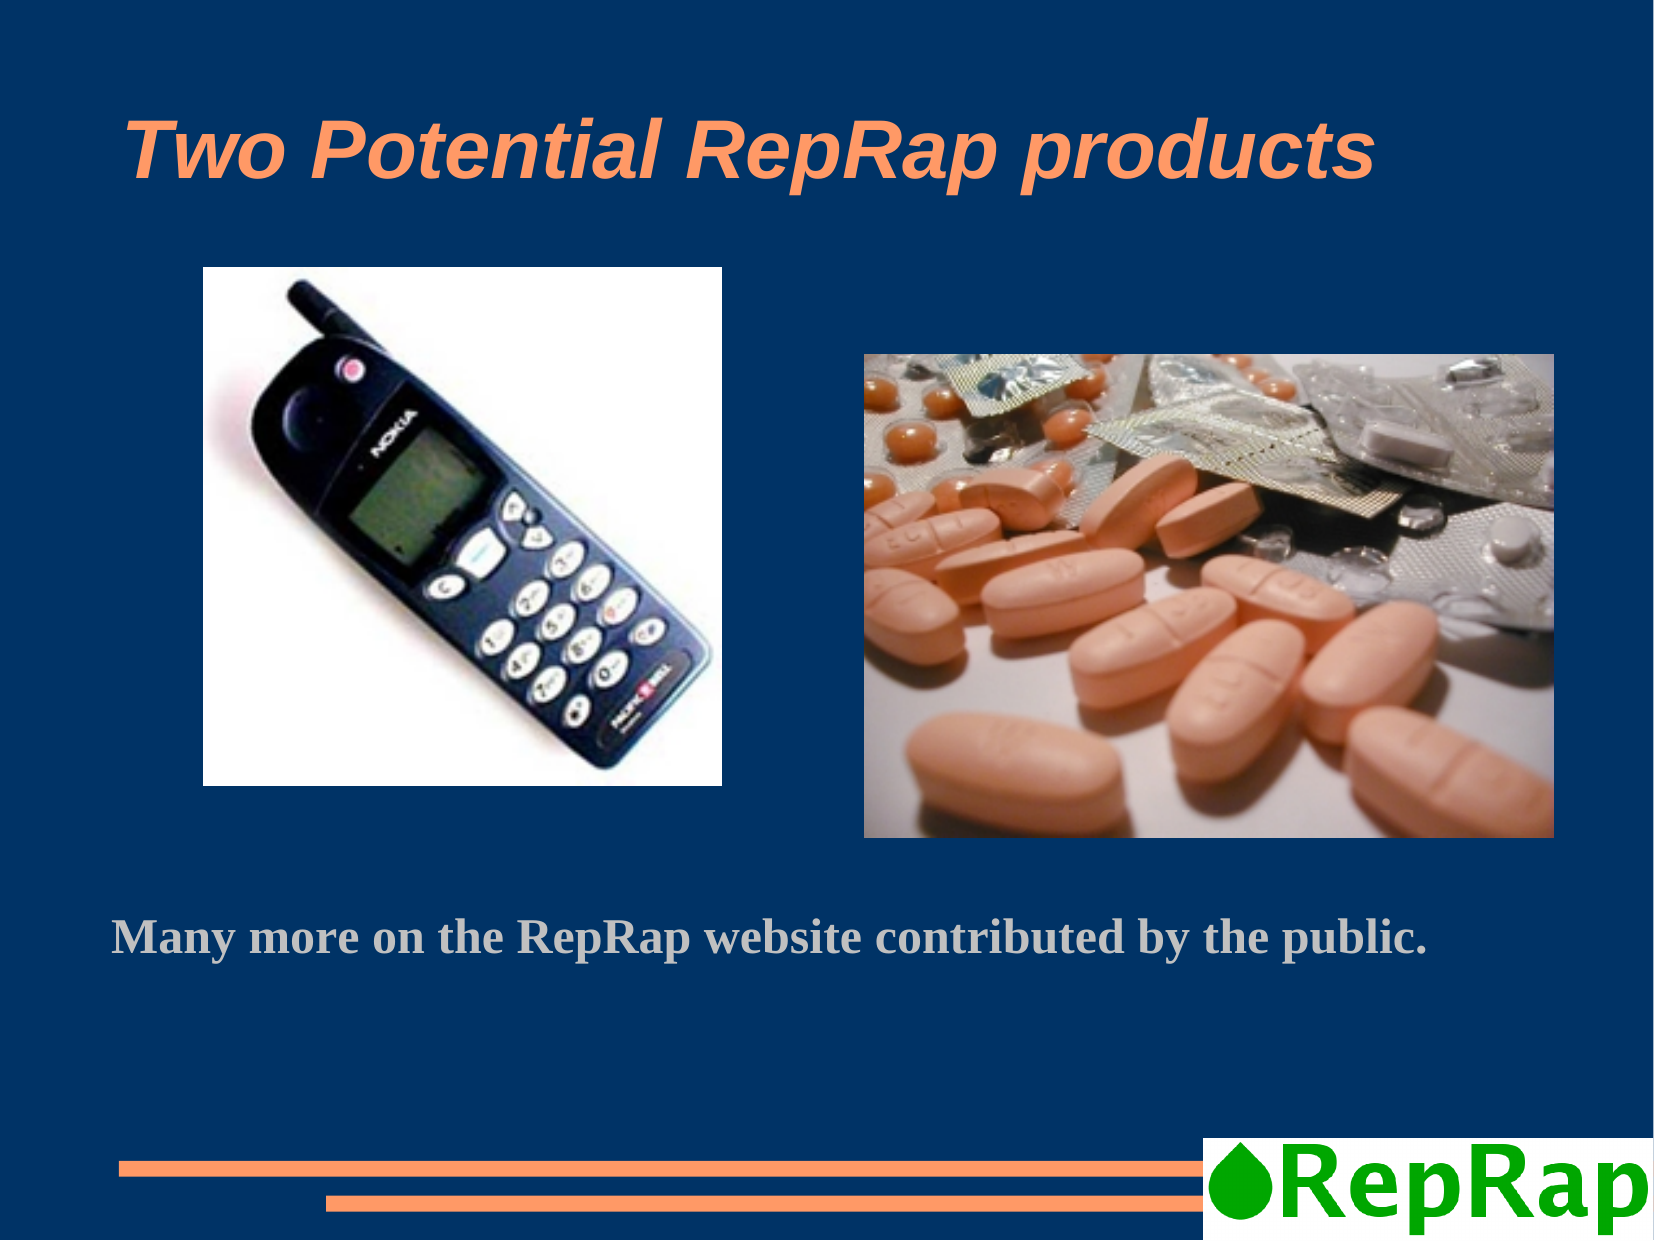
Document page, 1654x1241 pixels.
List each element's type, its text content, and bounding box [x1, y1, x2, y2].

picture [864, 354, 1554, 838]
title Two Potential RepRap products [121, 46, 1534, 254]
text_box Many more on the RepRap website contributed by the public. [111, 908, 1583, 1084]
picture [1203, 1138, 1654, 1241]
picture [203, 267, 722, 786]
